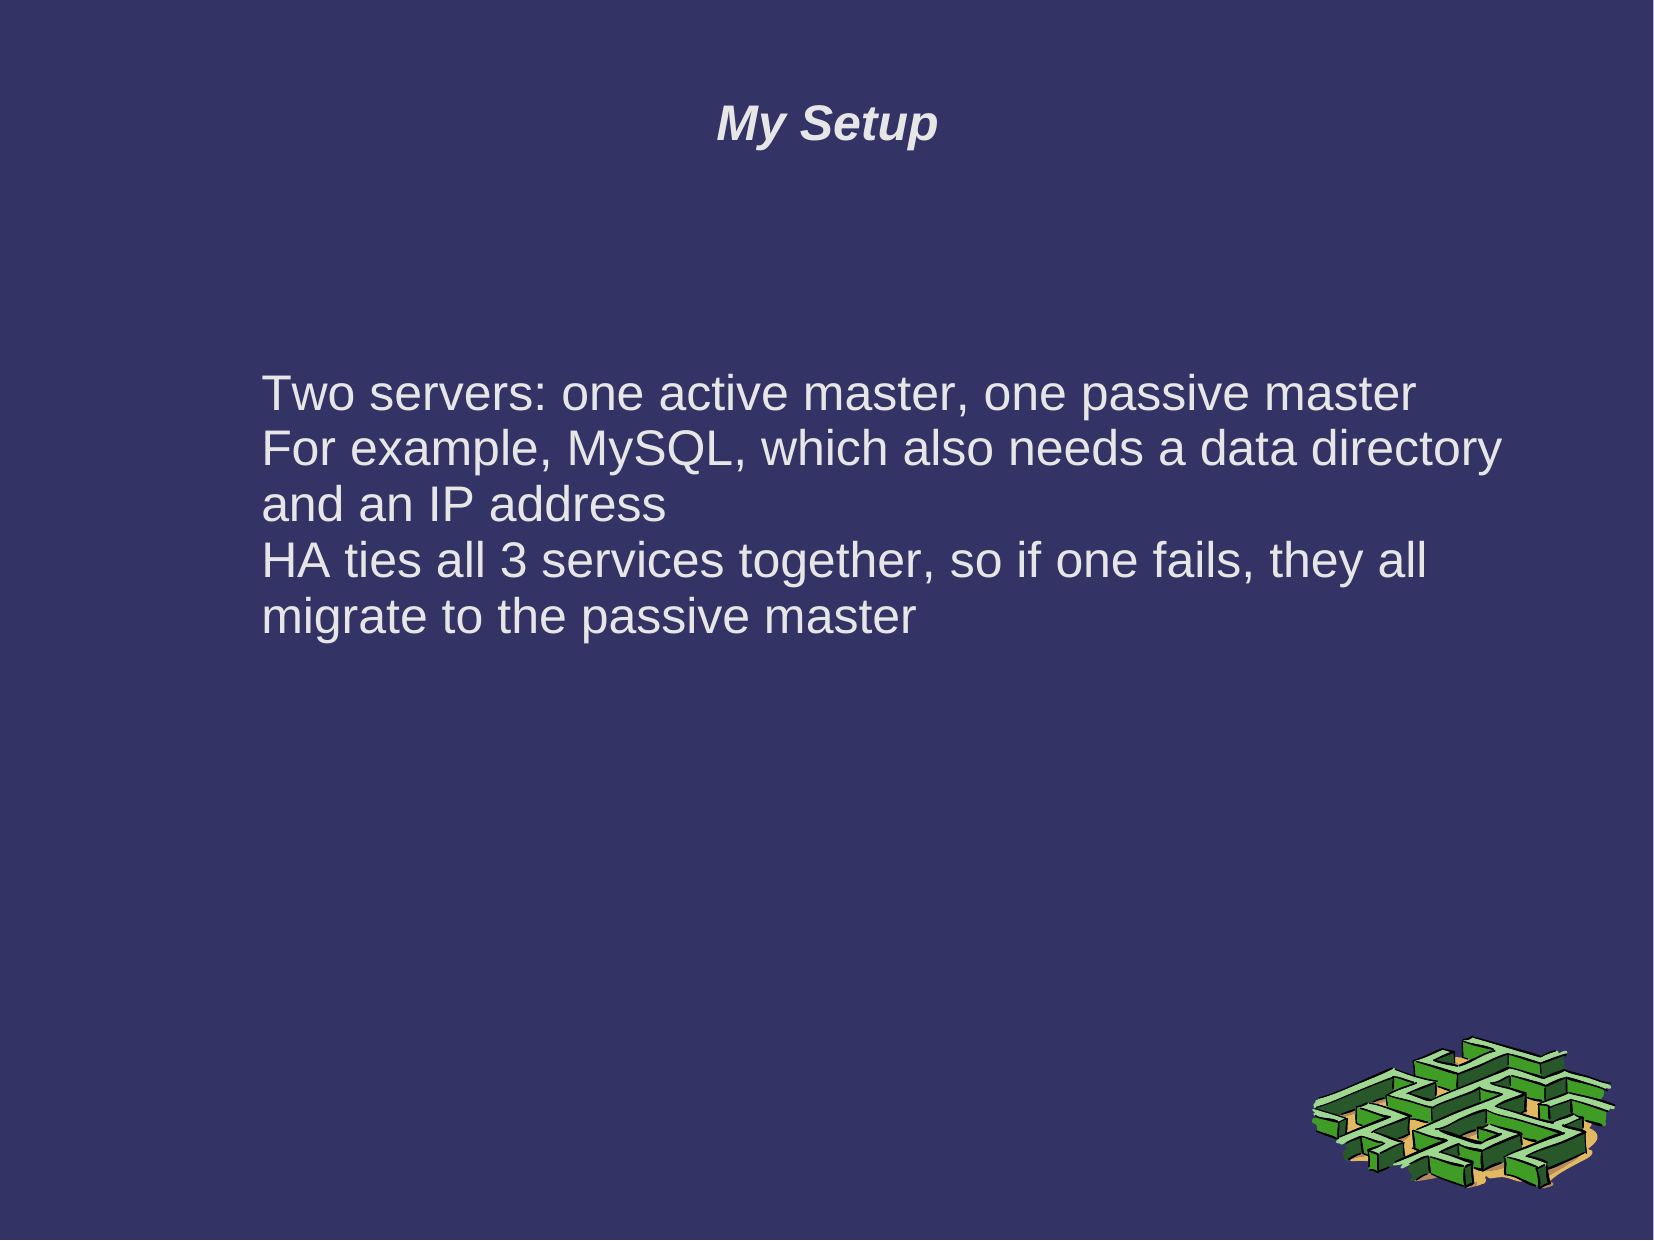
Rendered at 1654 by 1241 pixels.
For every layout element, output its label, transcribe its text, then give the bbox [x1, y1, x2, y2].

list Two servers: one active master, one passive master For example, MySQL, which also needs a data directory and an IP address HA ties all 3 services together, so if one fails, they all migrate to the passive master [178, 364, 1570, 1085]
title My Setup [121, 19, 1534, 227]
